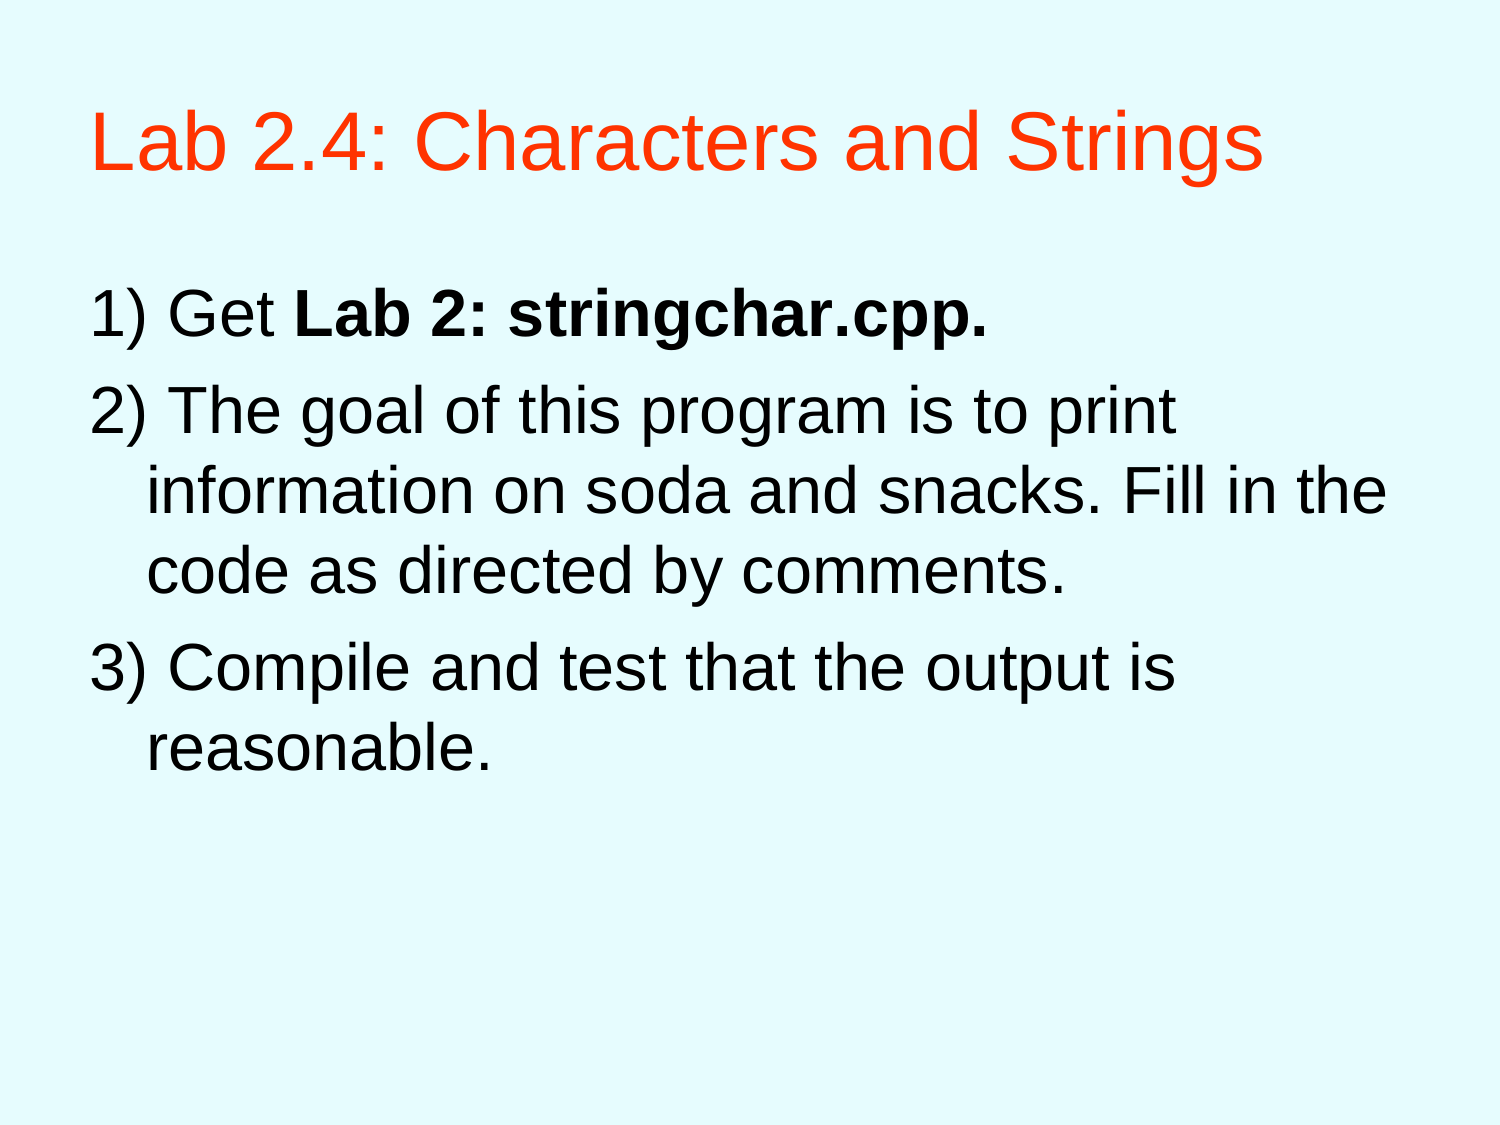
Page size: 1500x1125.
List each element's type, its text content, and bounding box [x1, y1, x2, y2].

title Lab 2.4: Characters and Strings [75, 45, 1423, 231]
list Get Lab 2: stringchar.cpp. The goal of this program is to print information on soda and snacks. Fill in the code as directed by comments. Compile and test that the output is reasonable. [75, 262, 1423, 1003]
